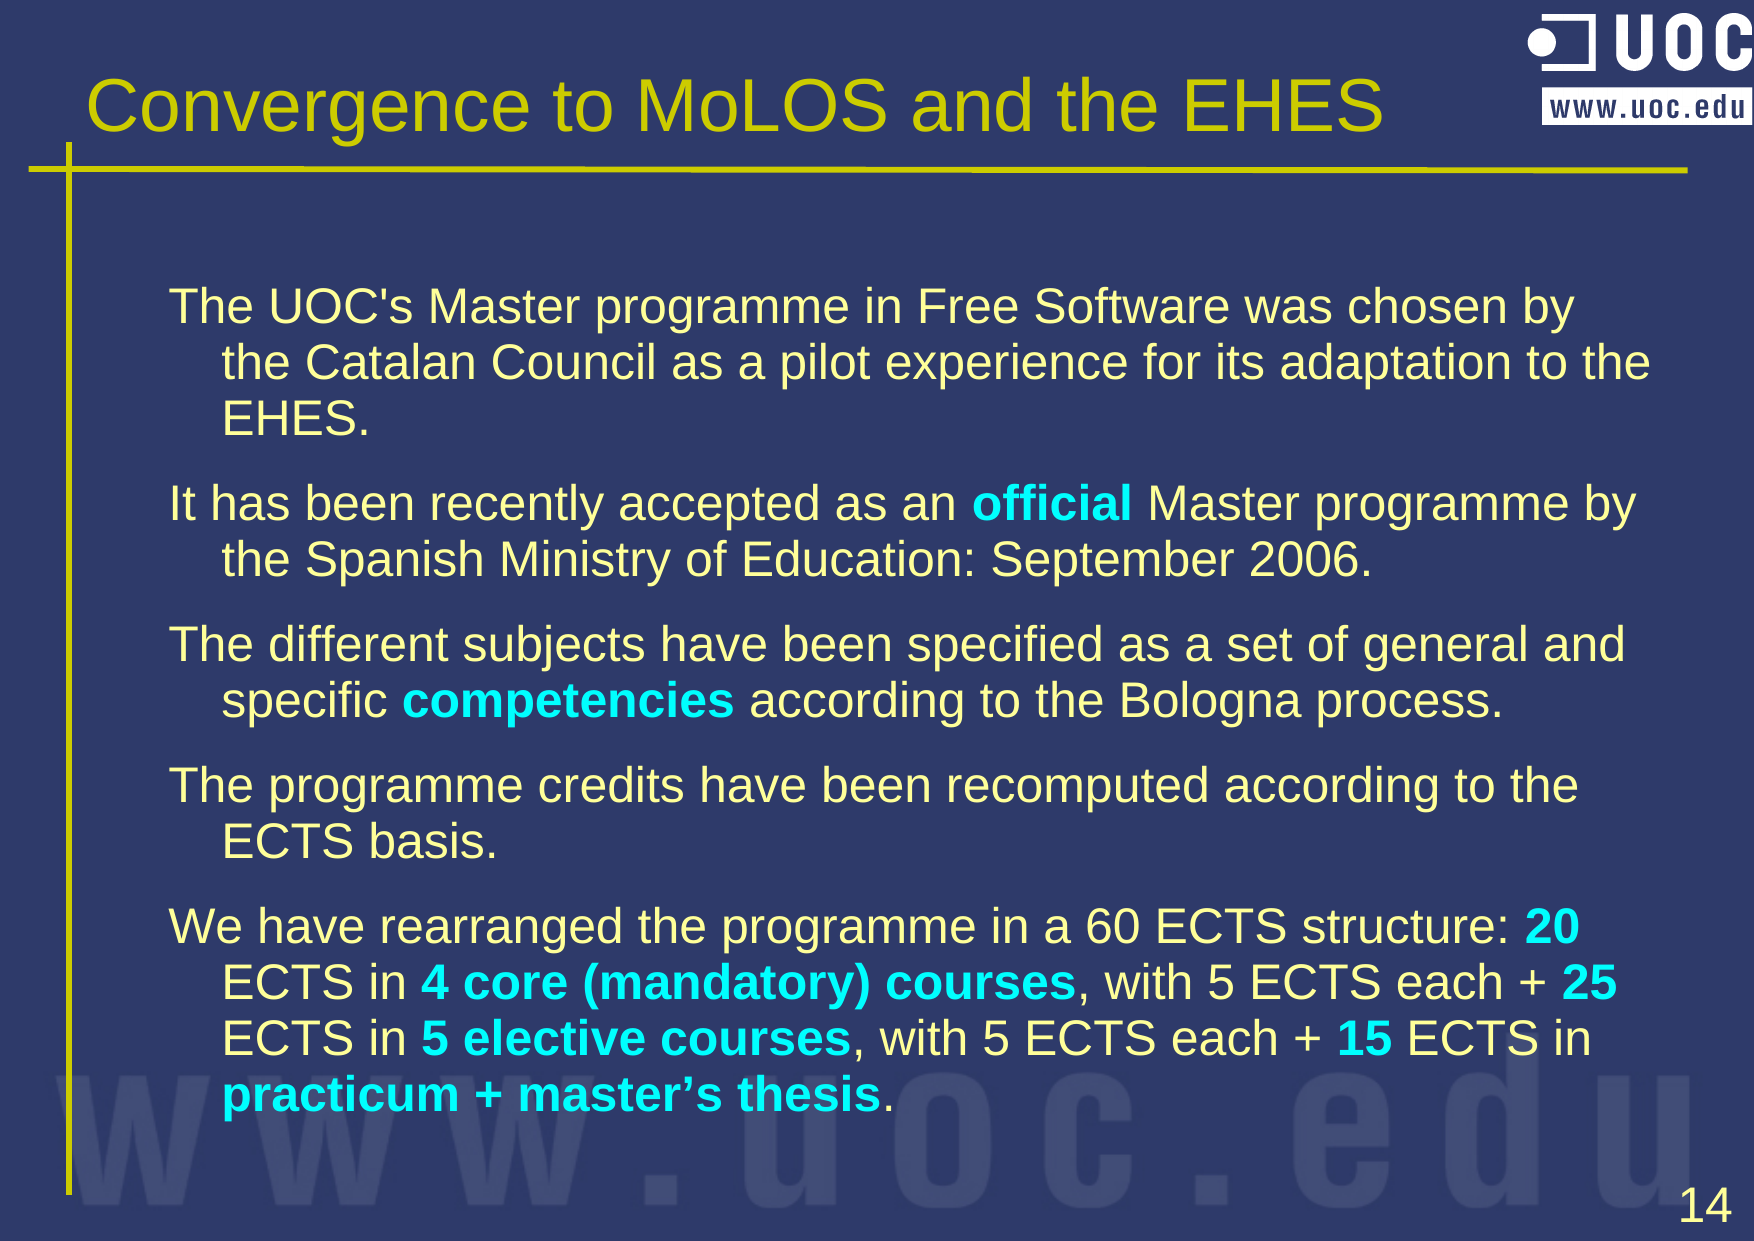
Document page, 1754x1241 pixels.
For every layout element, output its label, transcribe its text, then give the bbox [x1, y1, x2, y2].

list The UOC's Master programme in Free Software was chosen by the Catalan Council as a pilot experience for its adaptation to the EHES. It has been recently accepted as an official Master programme by the Spanish Ministry of Education: September 2006. The different subjects have been specified as a set of general and specific competencies according to the Bologna process. The programme credits have been recomputed according to the ECTS basis. We have rearranged the programme in a 60 ECTS structure: 20 ECTS in 4 core (mandatory) courses, with 5 ECTS each + 25 ECTS in 5 elective courses, with 5 ECTS each + 15 ECTS in practicum + master’s thesis. [150, 278, 1657, 1132]
picture [0, 0, 1754, 1241]
text_box <número> [1677, 1177, 1754, 1234]
text_box Convergence to MoLOS and the EHES [85, 63, 1391, 151]
